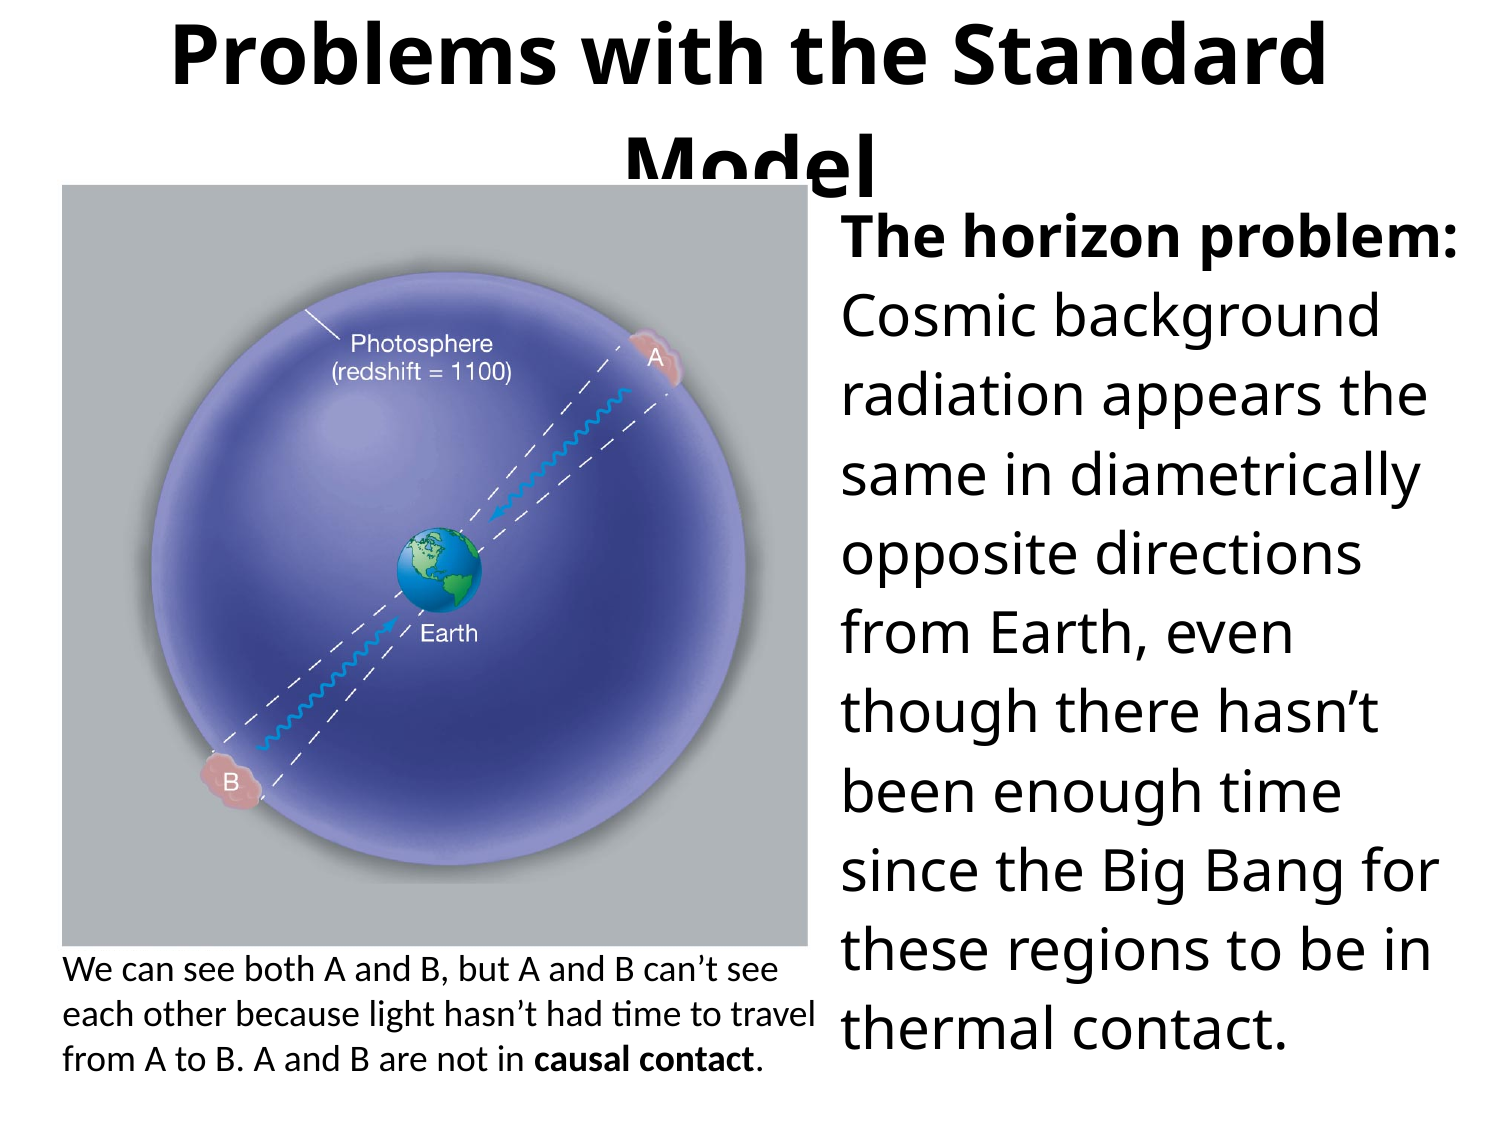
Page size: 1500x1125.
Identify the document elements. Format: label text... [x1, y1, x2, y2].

list The horizon problem: Cosmic background radiation appears the same in diametrically opposite directions from Earth, even though there hasn’t been enough time since the Big Bang for these regions to be in thermal contact. [840, 195, 1471, 1096]
title Problems with the Standard Model [30, 29, 1471, 188]
text_box We can see both A and B, but A and B can’t see each other because light hasn’t had time to travel from A to B. A and B are not in causal contact. [47, 936, 841, 1087]
picture [57, 179, 813, 936]
